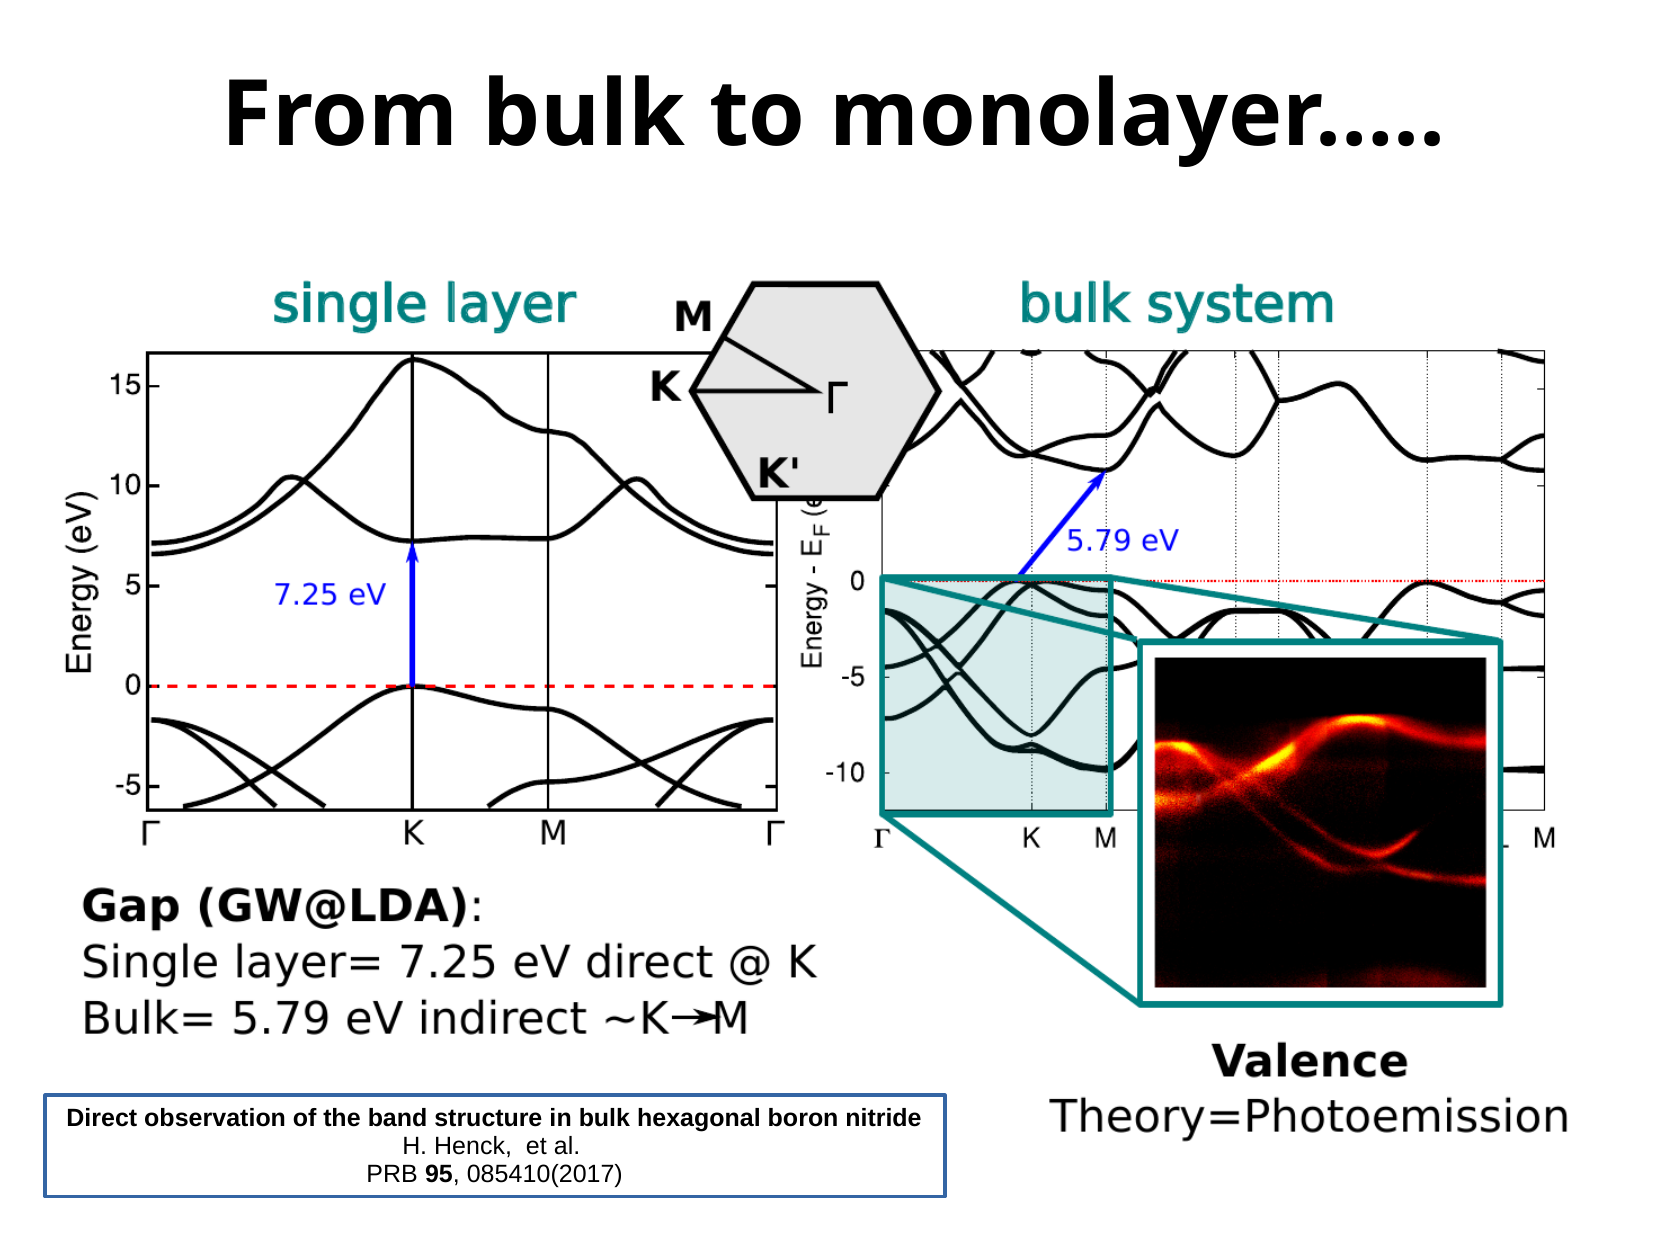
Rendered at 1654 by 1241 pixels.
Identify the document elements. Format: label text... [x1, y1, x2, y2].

text_box Direct observation of the band structure in bulk hexagonal boron nitride H. Henck, et al. PRB 95, 085410(2017) [45, 1095, 946, 1197]
title From bulk to monolayer….. [15, 37, 1654, 184]
picture [4, 259, 1651, 1180]
